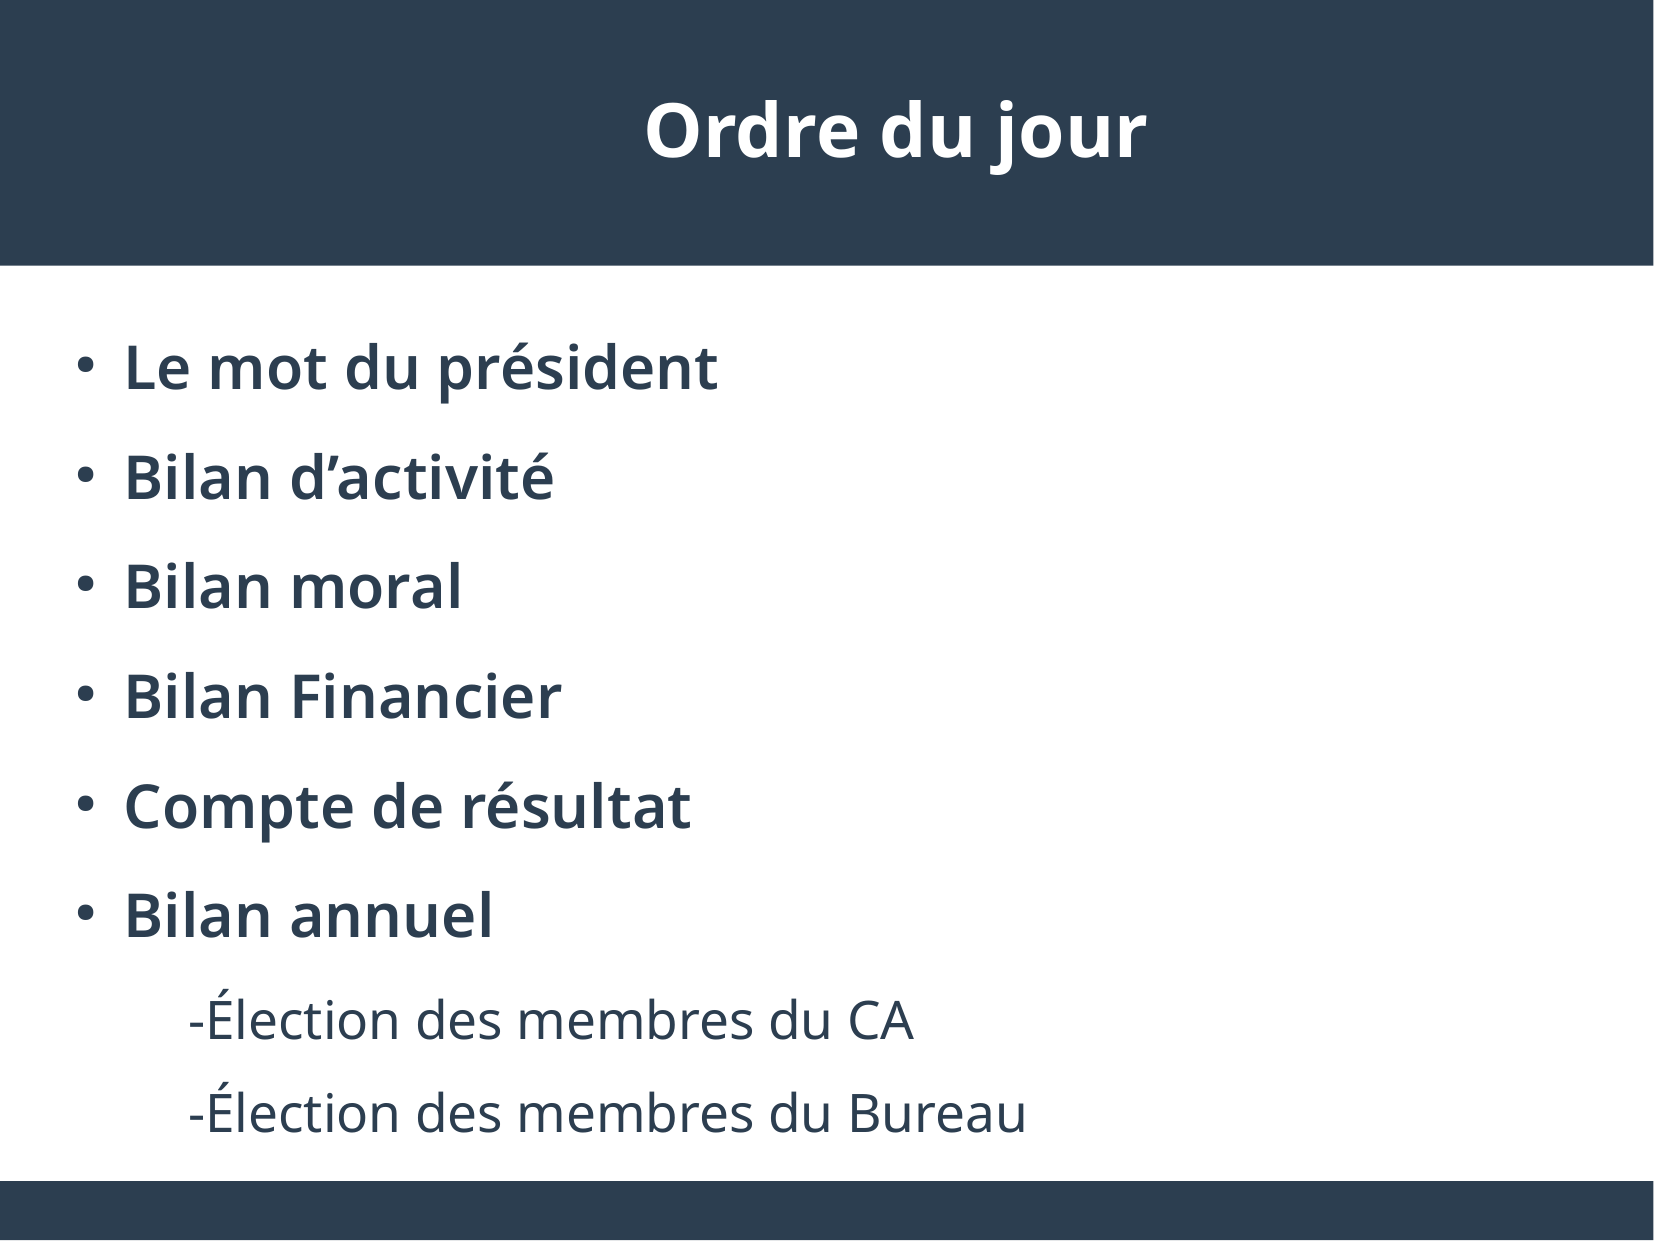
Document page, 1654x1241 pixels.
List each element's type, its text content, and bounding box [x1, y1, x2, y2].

title Ordre du jour [59, 49, 1595, 207]
list Le mot du président Bilan d’activité Bilan moral Bilan Financier Compte de résultat Bilan annuel -Élection des membres du CA -Élection des membres du Bureau [59, 324, 1595, 1152]
